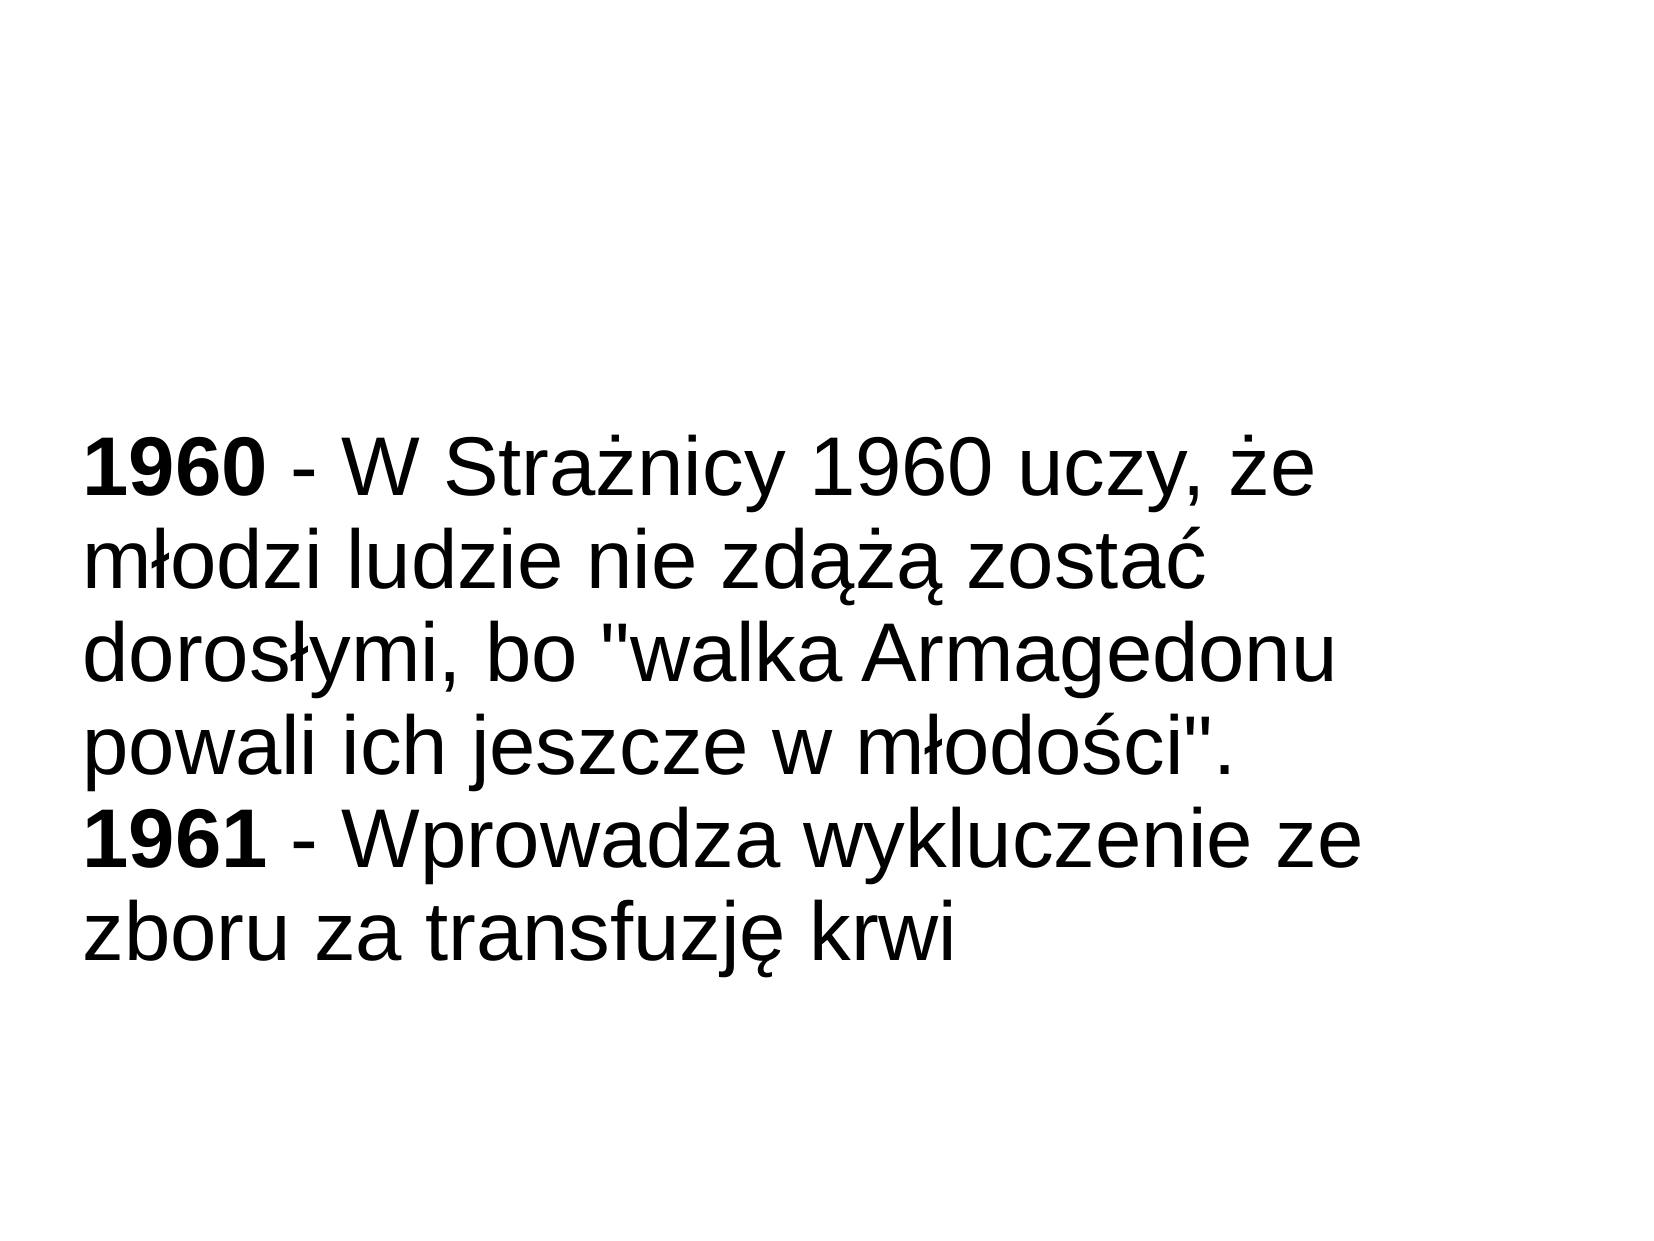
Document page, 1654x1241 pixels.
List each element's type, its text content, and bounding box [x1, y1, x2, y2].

subtitle 1960 - W Strażnicy 1960 uczy, że młodzi ludzie nie zdążą zostać dorosłymi, bo "walka Armagedonu powali ich jeszcze w młodości". 1961 - Wprowadza wykluczenie ze zboru za transfuzję krwi [82, 297, 1571, 1102]
